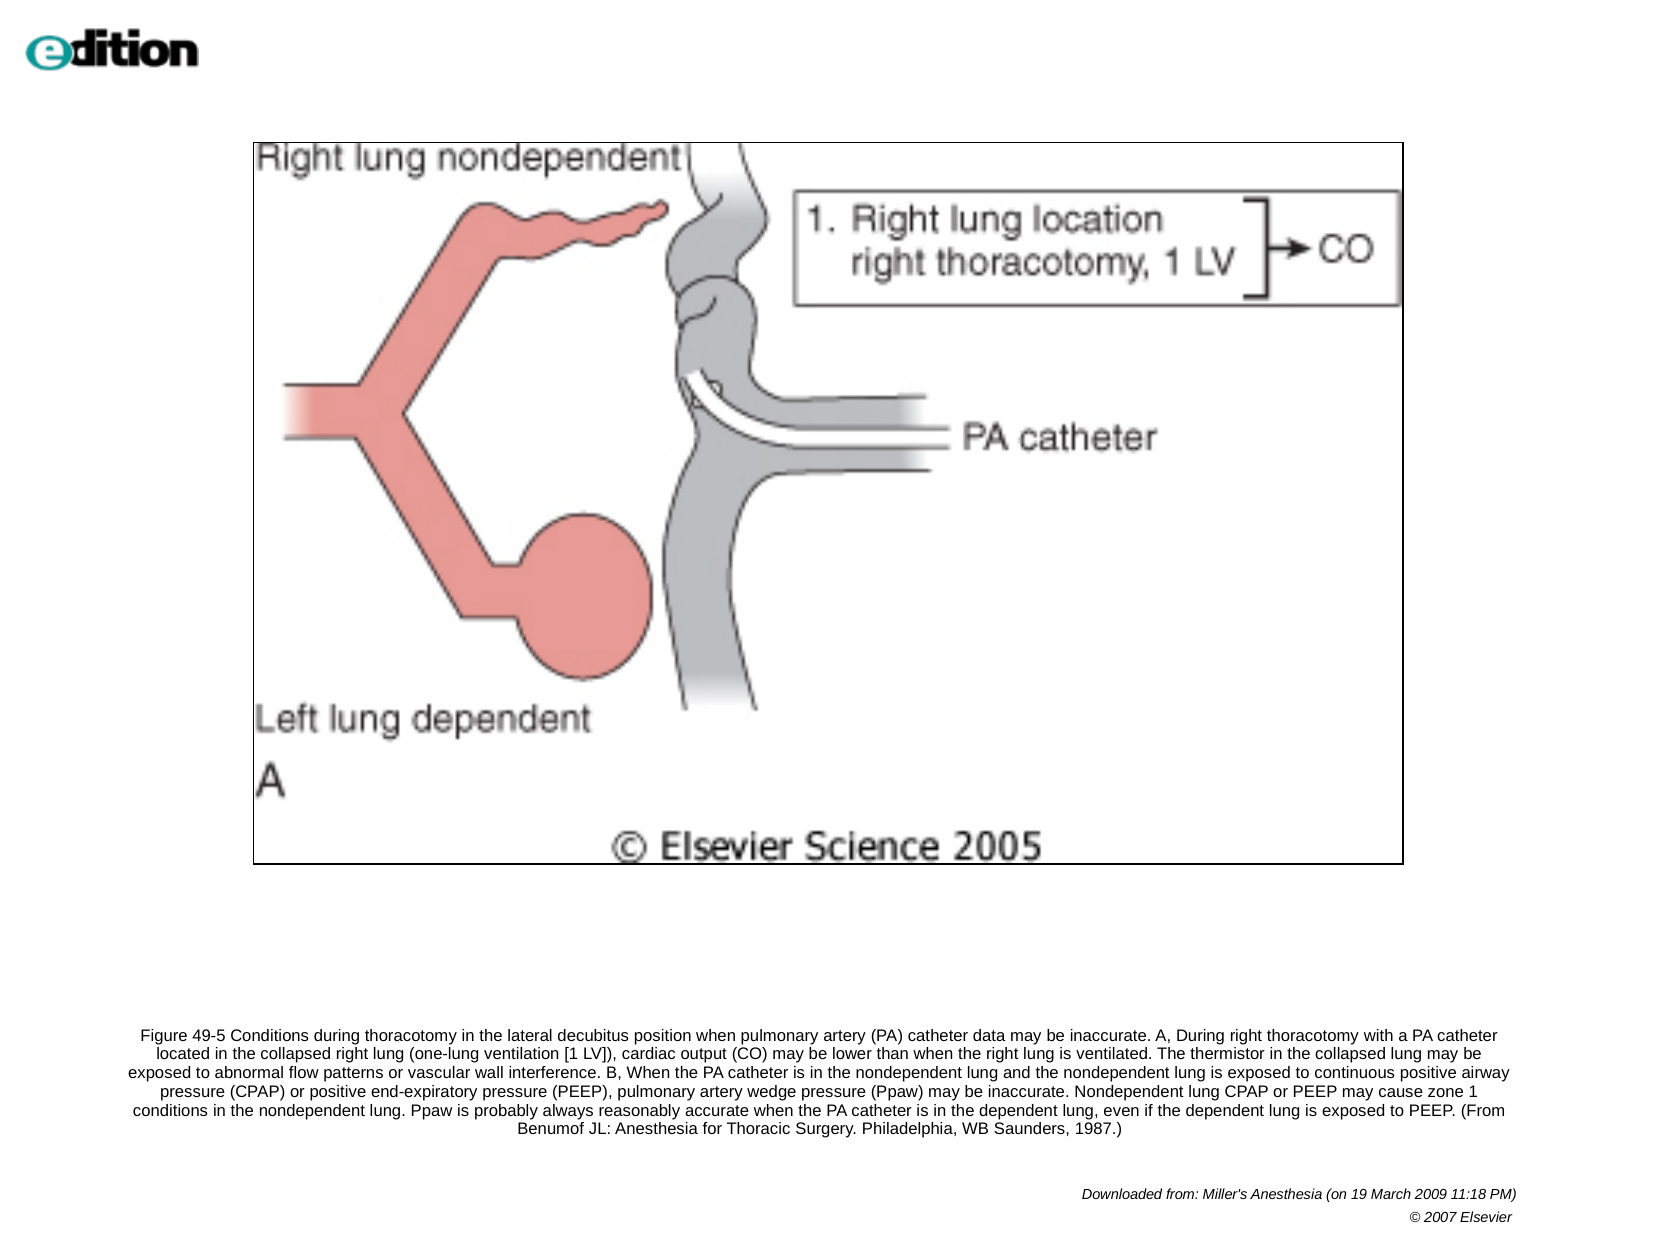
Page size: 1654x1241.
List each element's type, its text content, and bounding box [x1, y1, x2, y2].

picture [254, 143, 1403, 864]
picture [19, 20, 199, 78]
text_box © 2007 Elsevier [723, 1201, 1531, 1234]
text_box Figure 49-5 Conditions during thoracotomy in the lateral decubitus position when pulmonary artery (PA) catheter data may be inaccurate. A, During right thoracotomy with a PA catheter located in the collapsed right lung (one-lung ventilation [1 LV]), cardiac output (CO) may be lower than when the right lung is ventilated. The thermistor in the collapsed lung may be exposed to abnormal flow patterns or vascular wall interference. B, When the PA catheter is in the nondependent lung and the nondependent lung is exposed to continuous positive airway pressure (CPAP) or positive end-expiratory pressure (PEEP), pulmonary artery wedge pressure (Ppaw) may be inaccurate. Nondependent lung CPAP or PEEP may cause zone 1 conditions in the nondependent lung. Ppaw is probably always reasonably accurate when the PA catheter is in the dependent lung, even if the dependent lung is exposed to PEEP. (From Benumof JL: Anesthesia for Thoracic Surgery. Philadelphia, WB Saunders, 1987.) [110, 1018, 1530, 1147]
text_box Downloaded from: Miller's Anesthesia (on 19 March 2009 11:18 PM) [724, 1178, 1532, 1211]
